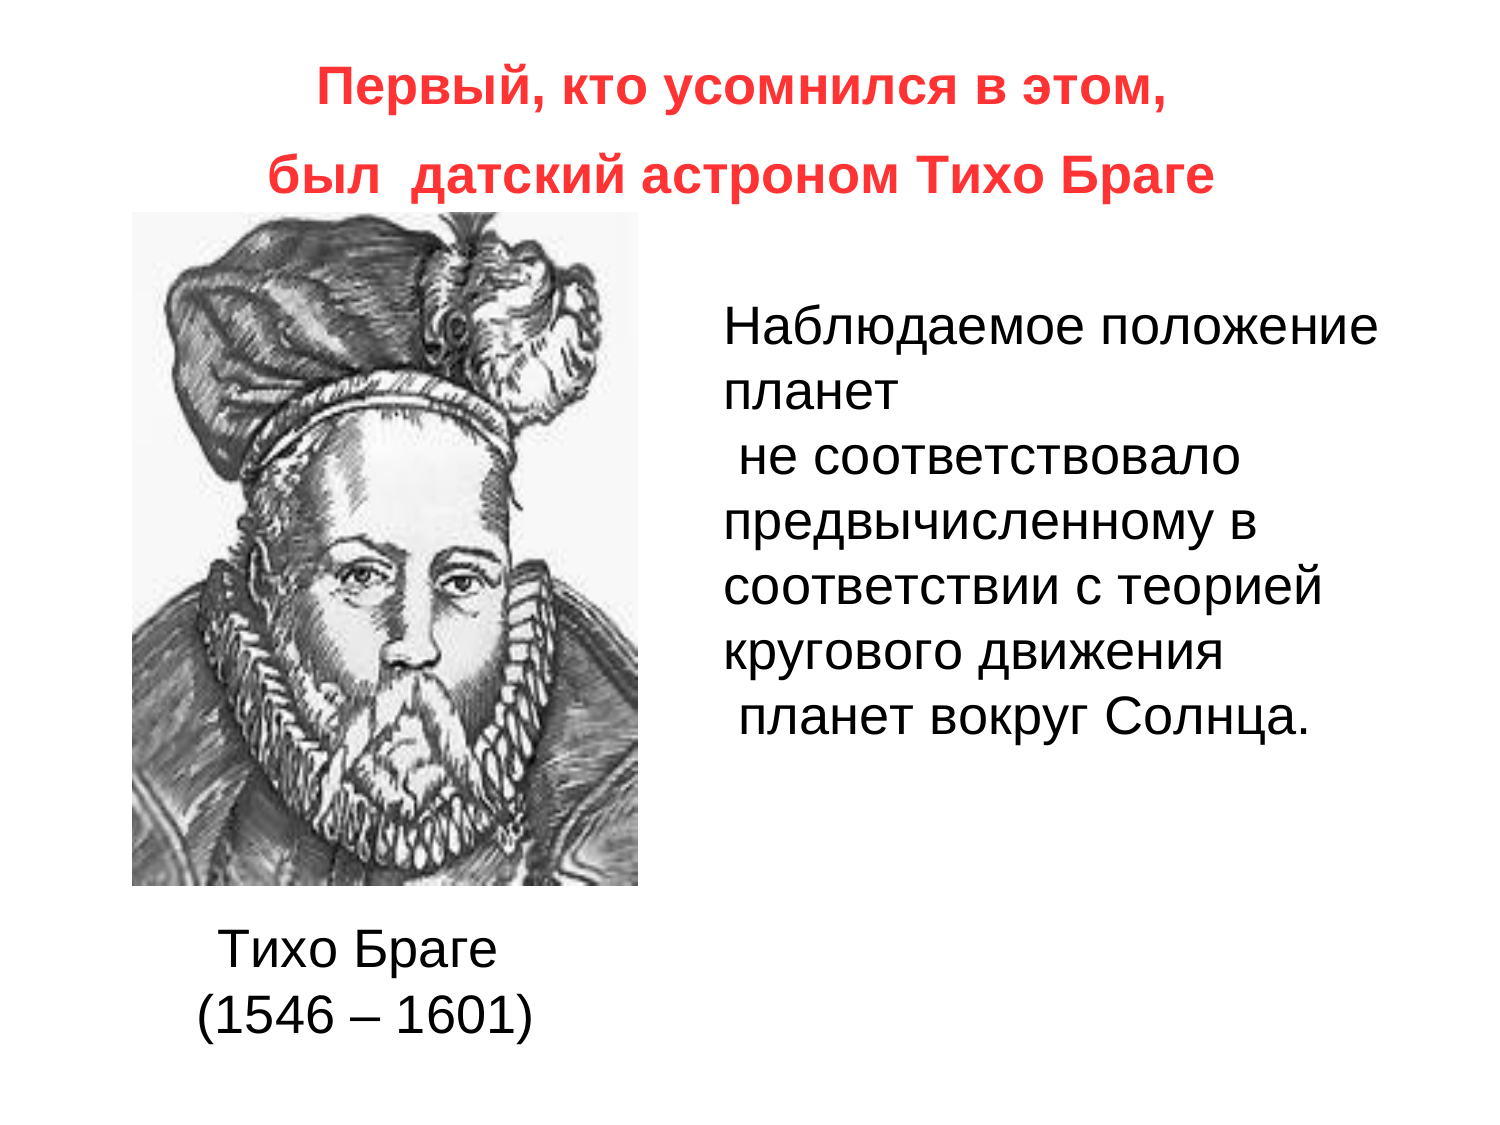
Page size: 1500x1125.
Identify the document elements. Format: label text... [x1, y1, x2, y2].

text_box Тихо Браге (1546 – 1601) [129, 905, 603, 1053]
text_box Наблюдаемое положение планет не соответствовало предвычисленному в соответствии с теорией кругового движения планет вокруг Солнца. [708, 243, 1424, 792]
picture [132, 213, 638, 886]
text_box Первый, кто усомнился в этом, был датский астроном Тихо Браге [0, 42, 1500, 213]
